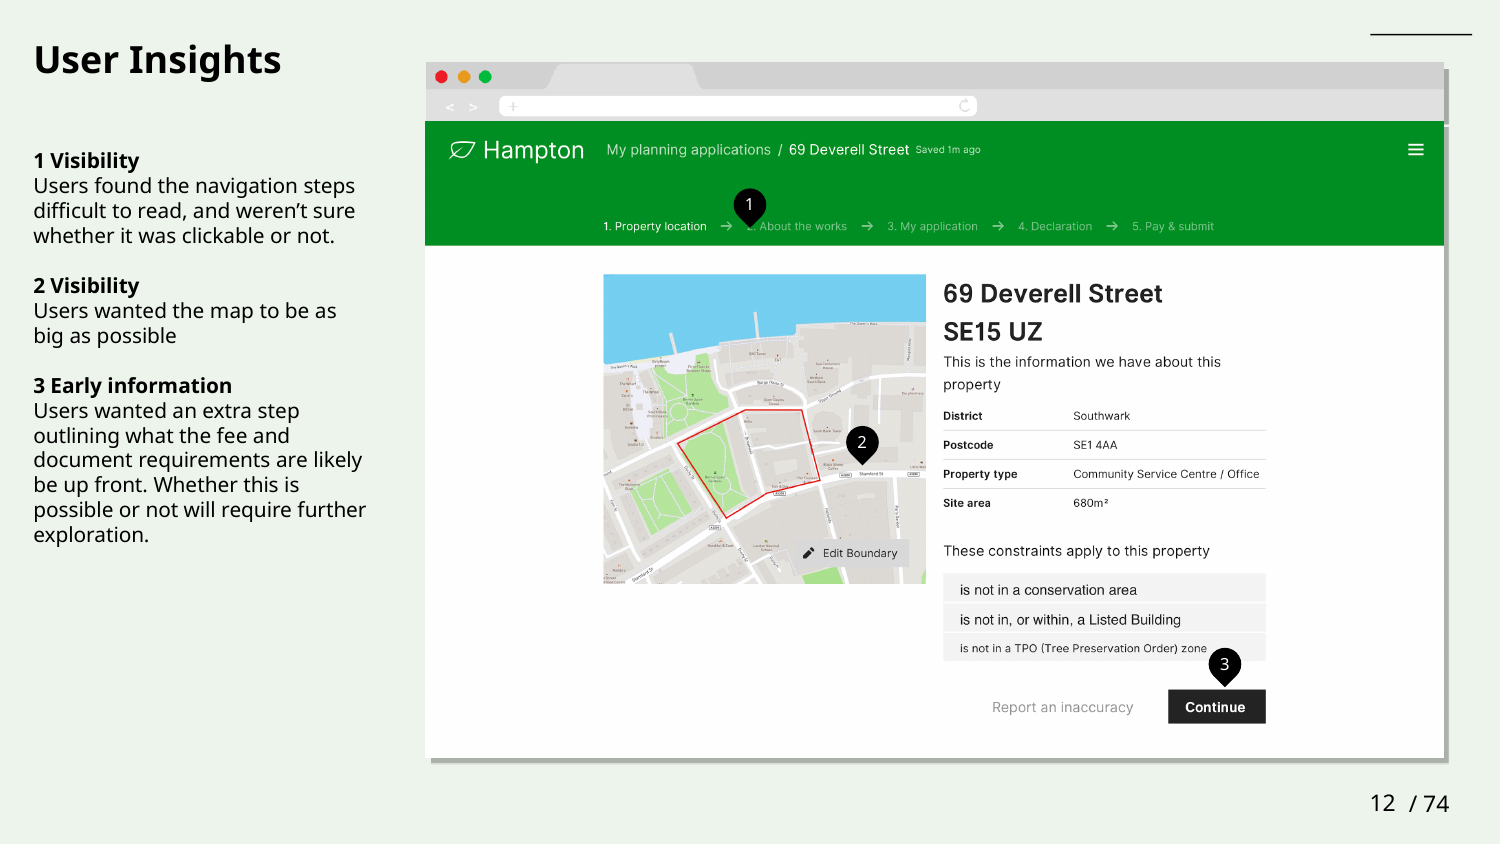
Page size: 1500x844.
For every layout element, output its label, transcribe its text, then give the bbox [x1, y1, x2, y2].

title 1 Visibility Users found the navigation steps difficult to read, and weren’t sure whether it was clickable or not. 2 Visibility Users wanted the map to be as big as possible 3 Early information Users wanted an extra step outlining what the fee and document requirements are likely be up front. Whether this is possible or not will require further exploration. [18, 132, 388, 736]
slide_number <number> [1321, 773, 1412, 839]
text_box 2 [842, 414, 878, 469]
picture [425, 62, 1444, 758]
title User Insights [18, 17, 404, 100]
text_box 3 [1205, 636, 1241, 691]
text_box 1 [730, 176, 766, 232]
